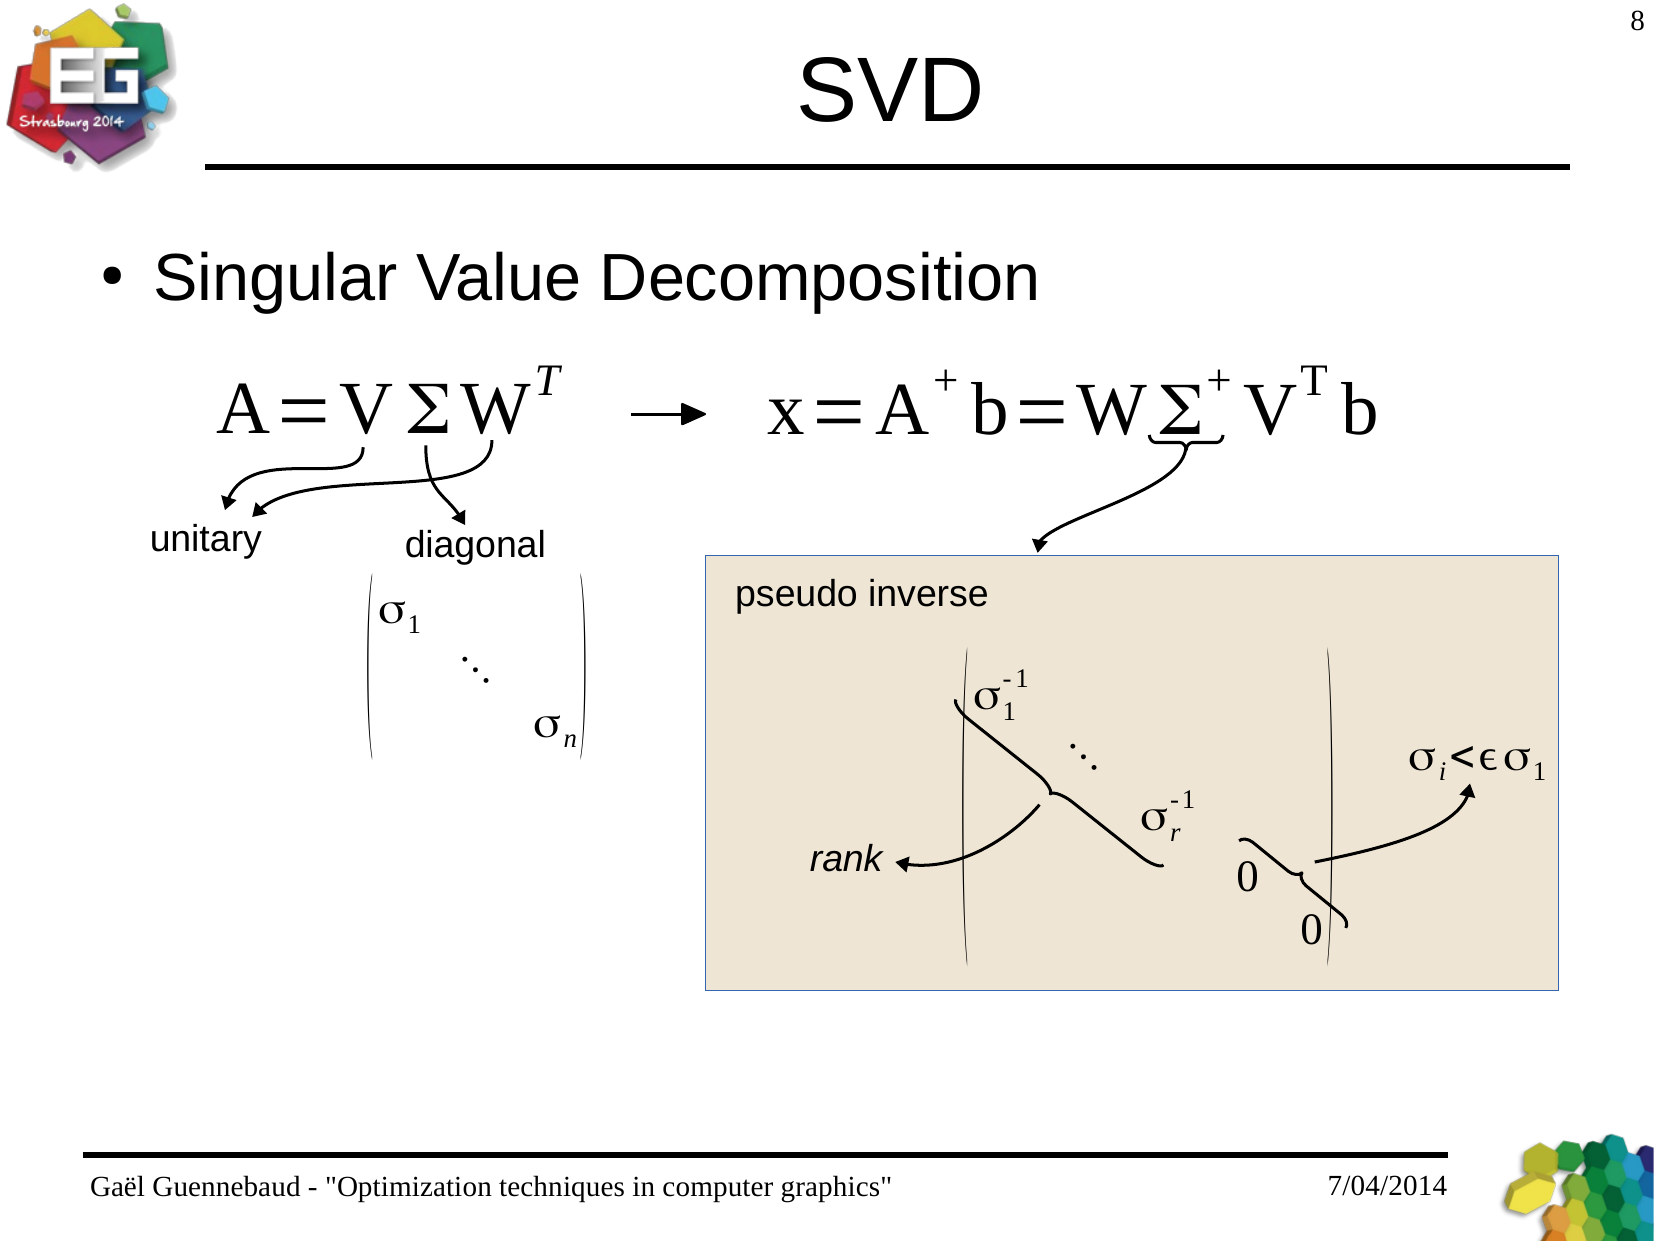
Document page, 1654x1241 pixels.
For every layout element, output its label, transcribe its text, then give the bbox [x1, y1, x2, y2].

chart [1402, 743, 1553, 786]
chart [360, 570, 595, 763]
text_box rank [795, 830, 898, 888]
title SVD [210, 31, 1571, 148]
list Singular Value Decomposition [82, 240, 1571, 1126]
text_box [705, 555, 1559, 991]
text_box diagonal [390, 516, 562, 570]
chart [955, 644, 1342, 969]
text_box unitary [135, 510, 278, 567]
chart [207, 355, 572, 450]
chart [759, 356, 1386, 451]
picture [0, 0, 180, 180]
picture [1499, 1128, 1654, 1241]
text_box pseudo inverse [720, 564, 1005, 622]
